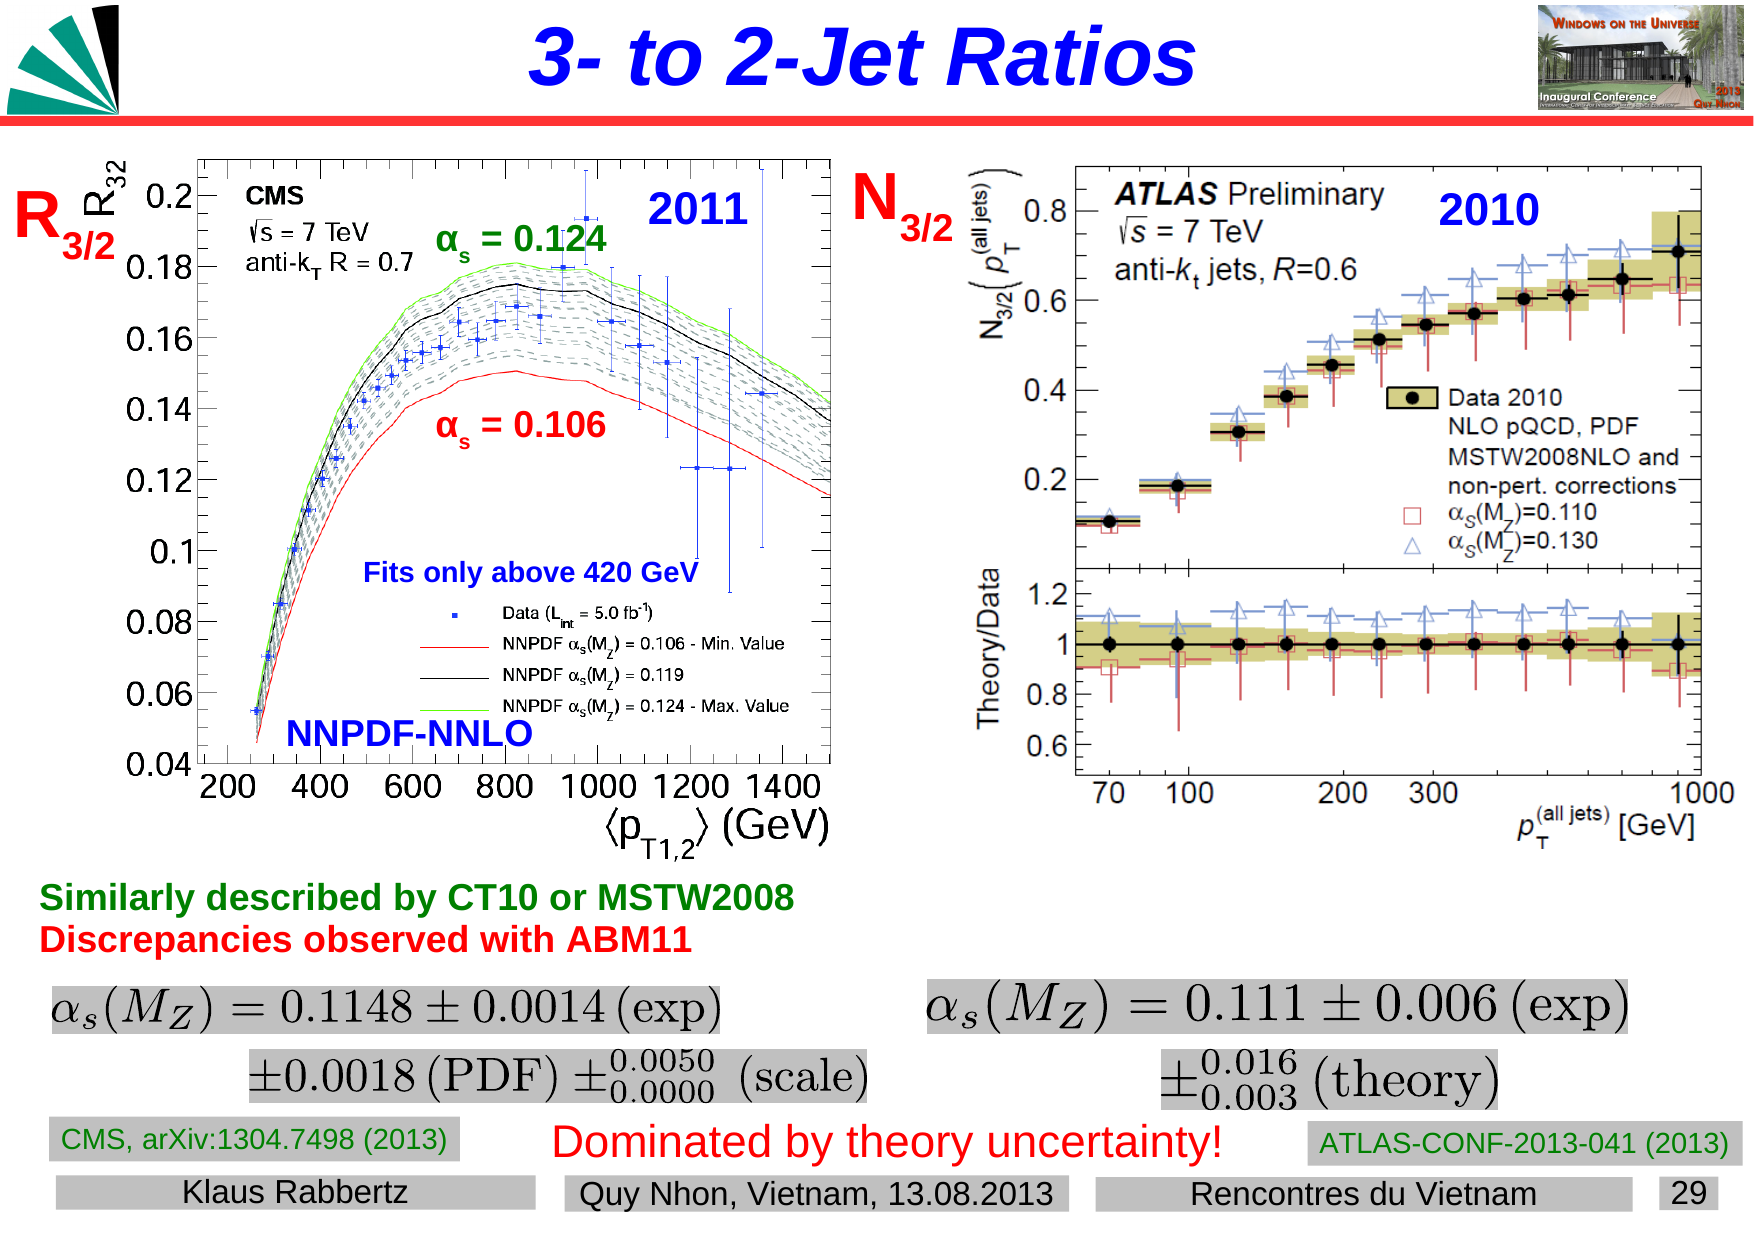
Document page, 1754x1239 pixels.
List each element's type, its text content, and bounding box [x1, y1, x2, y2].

picture [1161, 1048, 1498, 1111]
text_box R3/2 [1, 170, 128, 274]
title 3- to 2-Jet Ratios [123, 0, 1606, 114]
text_box ATLAS-CONF-2013-041 (2013) [1307, 1121, 1743, 1166]
text_box αs = 0.106 [423, 397, 619, 460]
text_box 2010 [1426, 178, 1553, 242]
picture [926, 979, 1628, 1034]
text_box Similarly described by CT10 or MSTW2008 Discrepancies observed with ABM11 [27, 870, 808, 967]
text_box CMS, arXiv:1304.7498 (2013) [49, 1116, 460, 1162]
text_box Dominated by theory uncertainty! [539, 1109, 1236, 1173]
text_box Fits only above 420 GeV [351, 550, 712, 596]
picture [51, 985, 720, 1034]
text_box αs = 0.124 [423, 211, 619, 275]
picture [77, 151, 834, 864]
text_box NNPDF-NNLO [274, 706, 546, 761]
picture [1606, 5, 1744, 110]
picture [7, 5, 119, 116]
picture [954, 158, 1738, 849]
picture [249, 1048, 867, 1104]
text_box 2011 [636, 177, 762, 241]
text_box N3/2 [839, 153, 966, 257]
